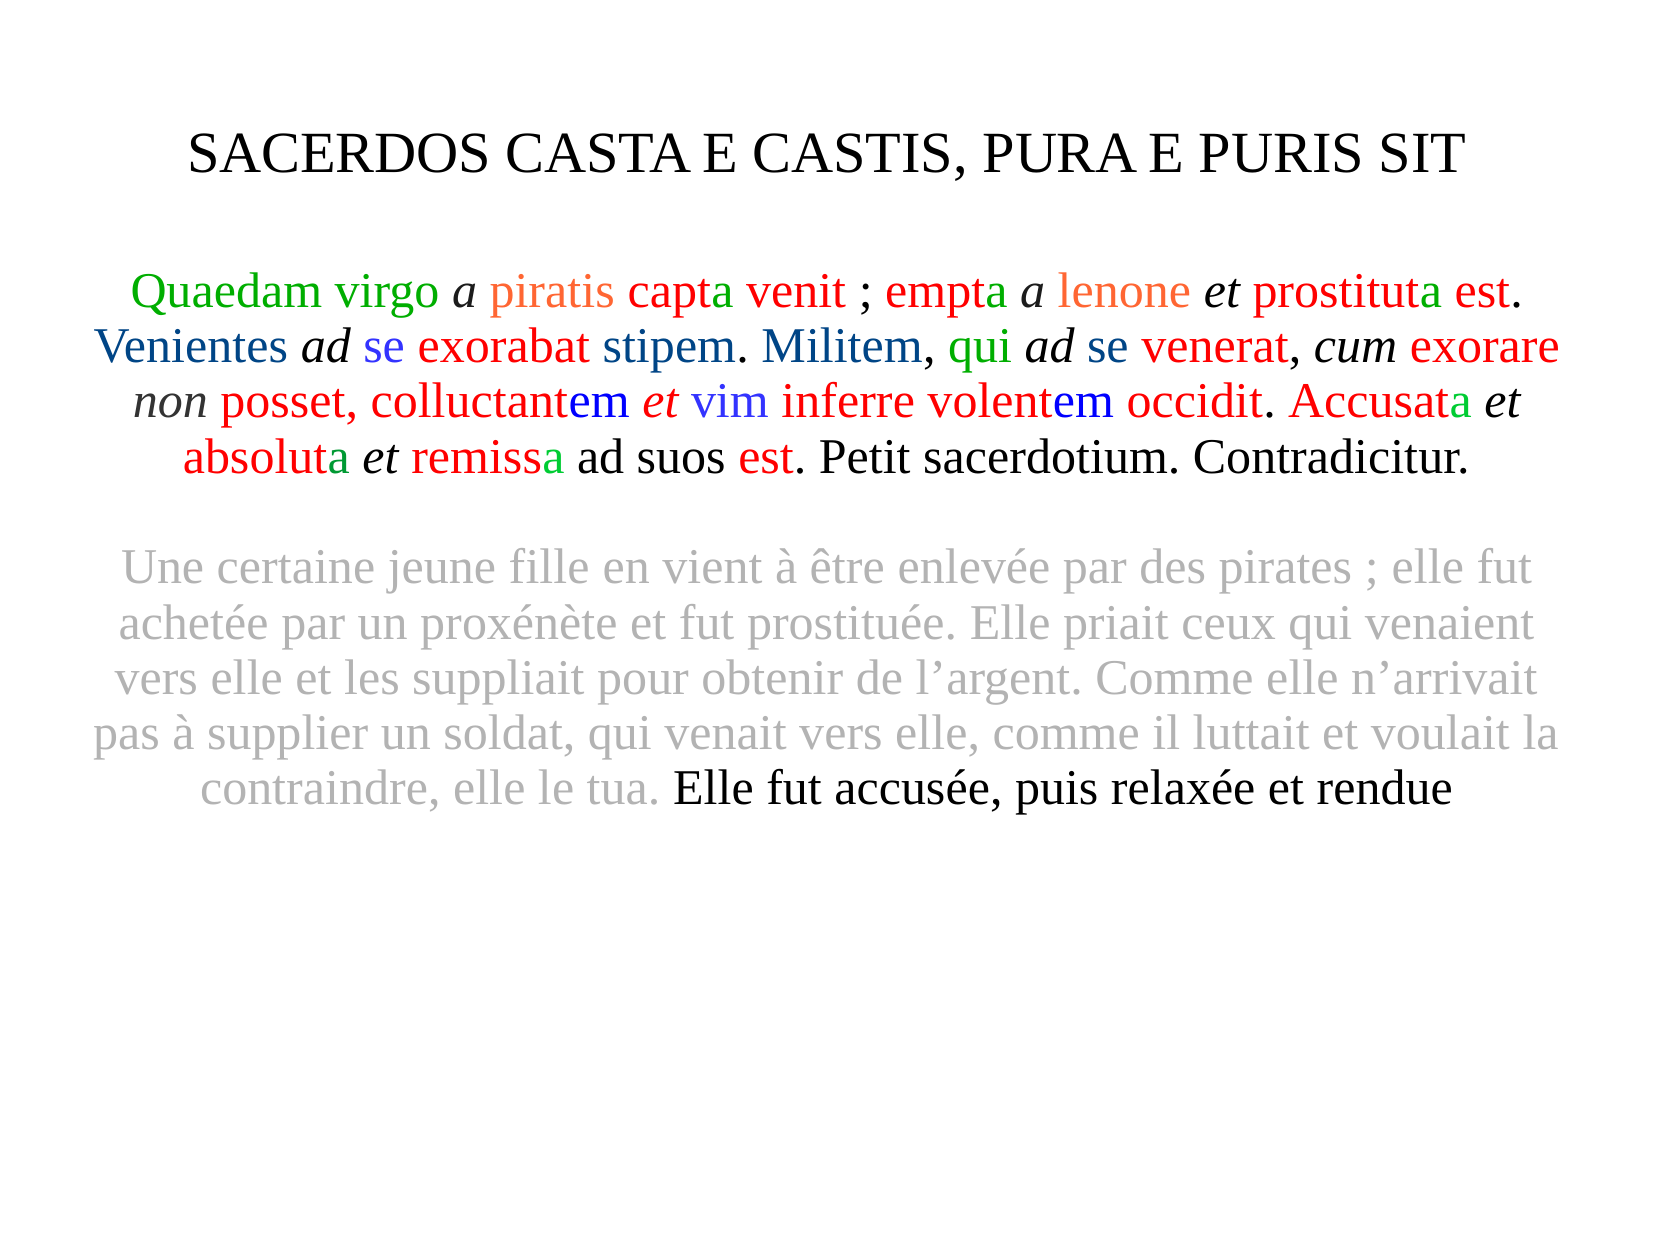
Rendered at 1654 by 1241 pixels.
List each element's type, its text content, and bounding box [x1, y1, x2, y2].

title SACERDOS CASTA E CASTIS, PURA E PURIS SIT [82, 49, 1571, 255]
subtitle Quaedam virgo a piratis capta venit ; empta a lenone et prostituta est. Venientes ad se exorabat stipem. Militem, qui ad se venerat, cum exorare non posset, colluctantem et vim inferre volentem occidit. Accusata et absoluta et remissa ad suos est. Petit sacerdotium. Contradicitur. Une certaine jeune fille en vient à être enlevée par des pirates ; elle fut achetée par un proxénète et fut prostituée. Elle priait ceux qui venaient vers elle et les suppliait pour obtenir de l’argent. Comme elle n’arrivait pas à supplier un soldat, qui venait vers elle, comme il luttait et voulait la contraindre, elle le tua. Elle fut accusée, puis relaxée et rendue [82, 255, 1571, 1044]
